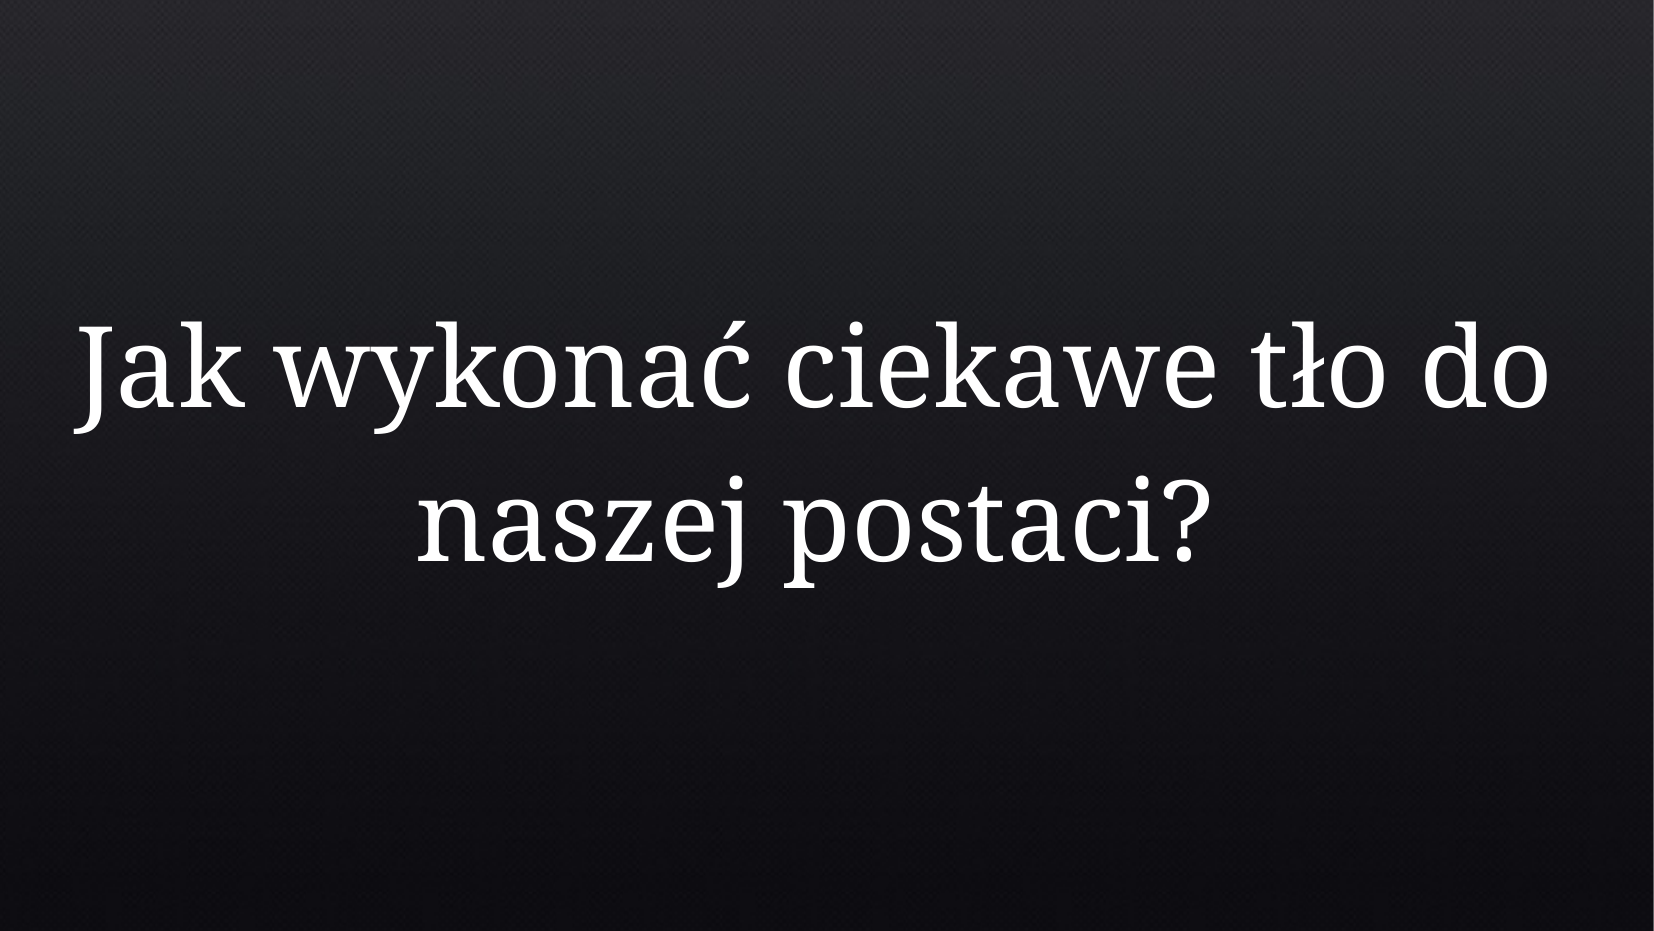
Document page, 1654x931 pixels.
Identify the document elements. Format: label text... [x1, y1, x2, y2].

picture [0, 0, 1654, 931]
title Jak wykonać ciekawe tło do naszej postaci? [70, 303, 1560, 579]
